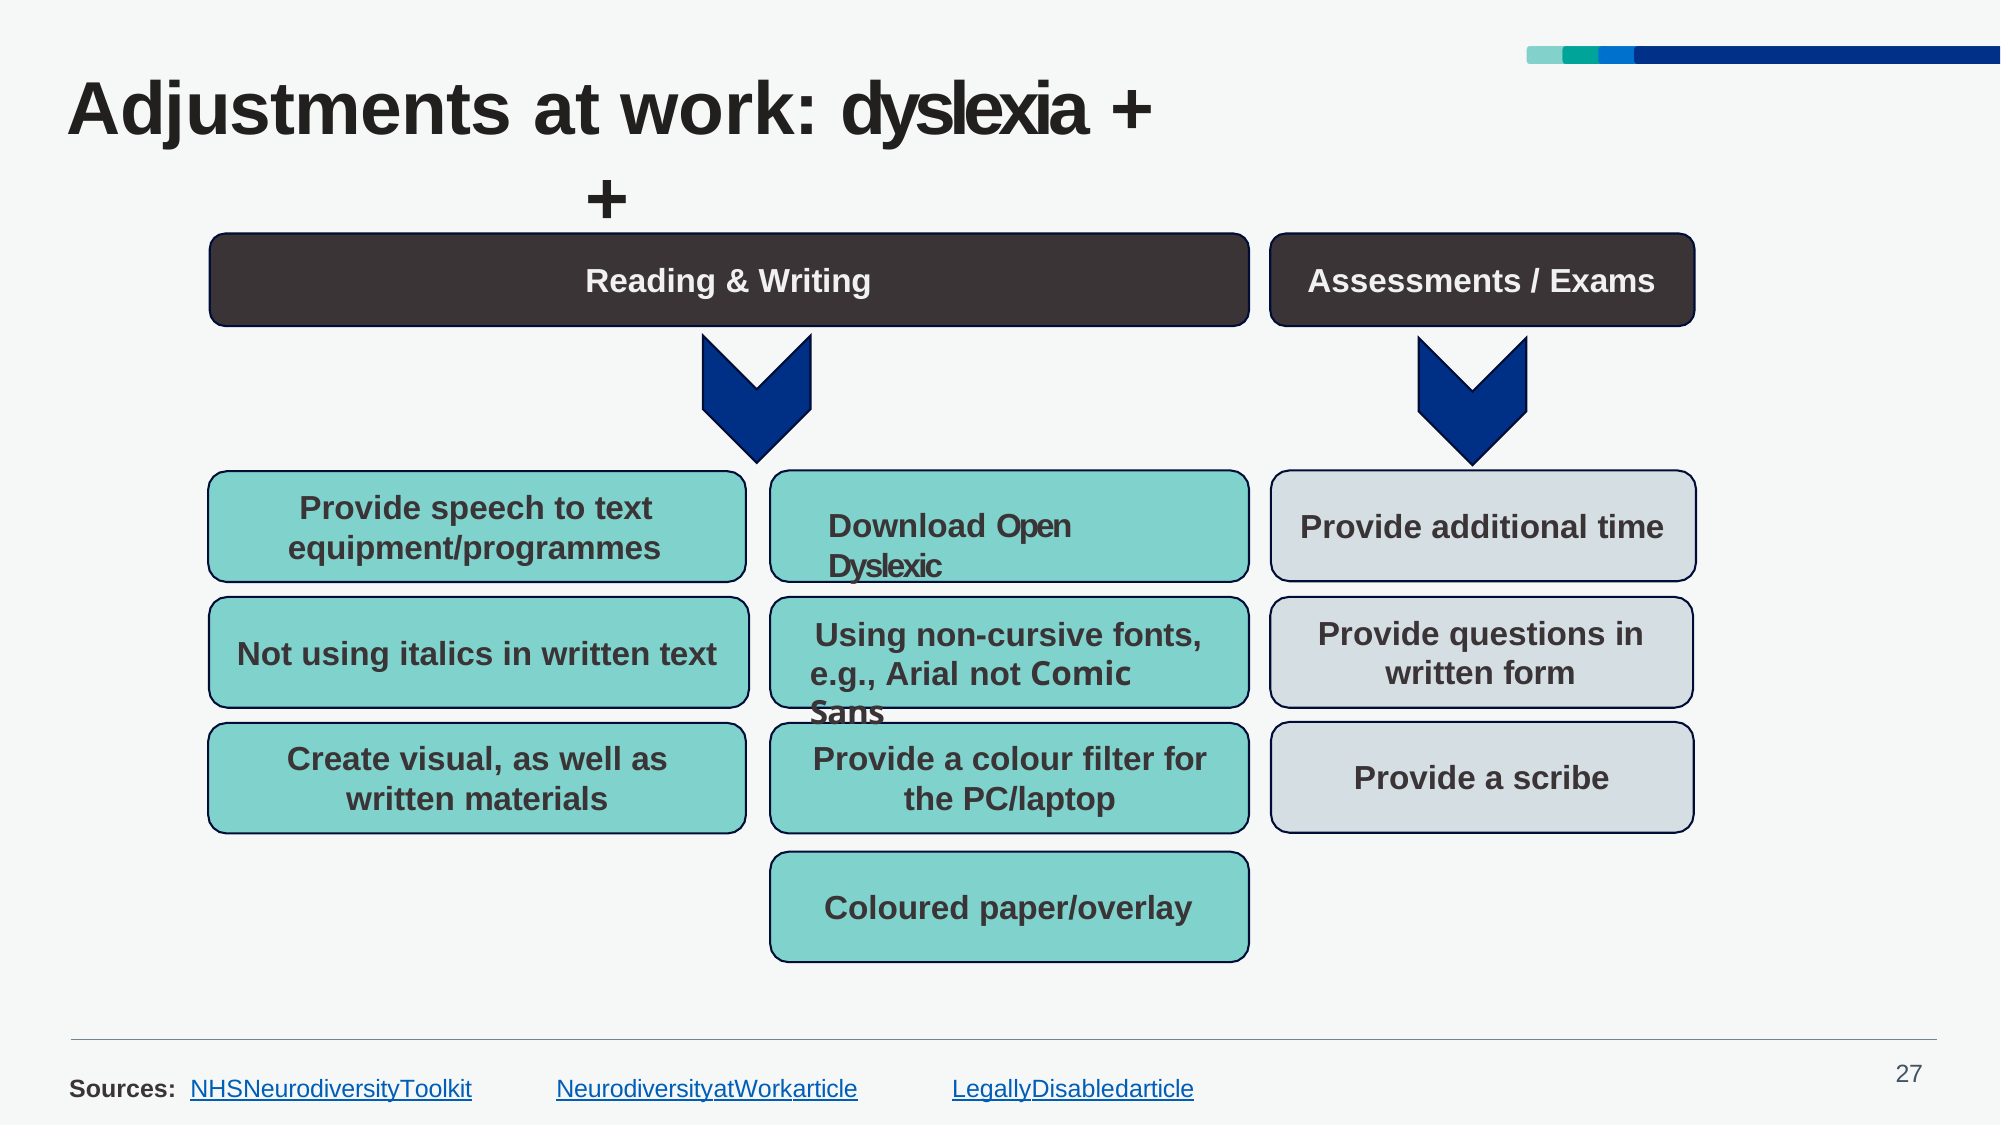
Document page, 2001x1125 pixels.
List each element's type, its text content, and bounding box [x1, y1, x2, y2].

text_box [211, 235, 1247, 325]
text_box Reading & Writing [583, 256, 876, 302]
text_box [772, 598, 1247, 706]
title Adjustments at work: dyslexia ++ [64, 57, 1170, 152]
text_box [211, 598, 748, 706]
text_box [772, 472, 1247, 580]
text_box [1273, 723, 1692, 831]
text_box [1420, 342, 1525, 463]
text_box Create visual, as well as written materials [283, 735, 671, 820]
text_box Assessments / Exams [1305, 256, 1660, 302]
text_box [1889, 1057, 1932, 1091]
text_box [1272, 235, 1693, 325]
text_box Coloured paper/overlay [822, 884, 1198, 929]
text_box Using non-cursive fonts, e.g., Arial not Comic Sans [807, 609, 1212, 694]
text_box Download Open Dyslexic [826, 502, 1194, 547]
text_box Sources: NHS Neurodiversity Toolkit [67, 1073, 489, 1106]
text_box [1272, 472, 1694, 580]
text_box [835, 558, 846, 573]
text_box [772, 853, 1247, 961]
text_box Not using italics in written text [234, 629, 724, 674]
text_box Provide a colour filter for the PC/laptop [809, 735, 1211, 820]
text_box [772, 724, 1247, 832]
text_box Provide speech to text equipment/programmes [285, 483, 670, 569]
text_box Provide additional time [1298, 503, 1669, 548]
text_box Provide questions in written form [1315, 609, 1648, 694]
text_box [210, 473, 744, 580]
text_box Neurodiversity at Work article [554, 1073, 885, 1106]
text_box [210, 724, 744, 832]
text_box [705, 340, 809, 460]
text_box Legally Disabled article [950, 1073, 1211, 1106]
text_box [1272, 598, 1692, 706]
text_box Provide a scribe [1351, 754, 1614, 799]
